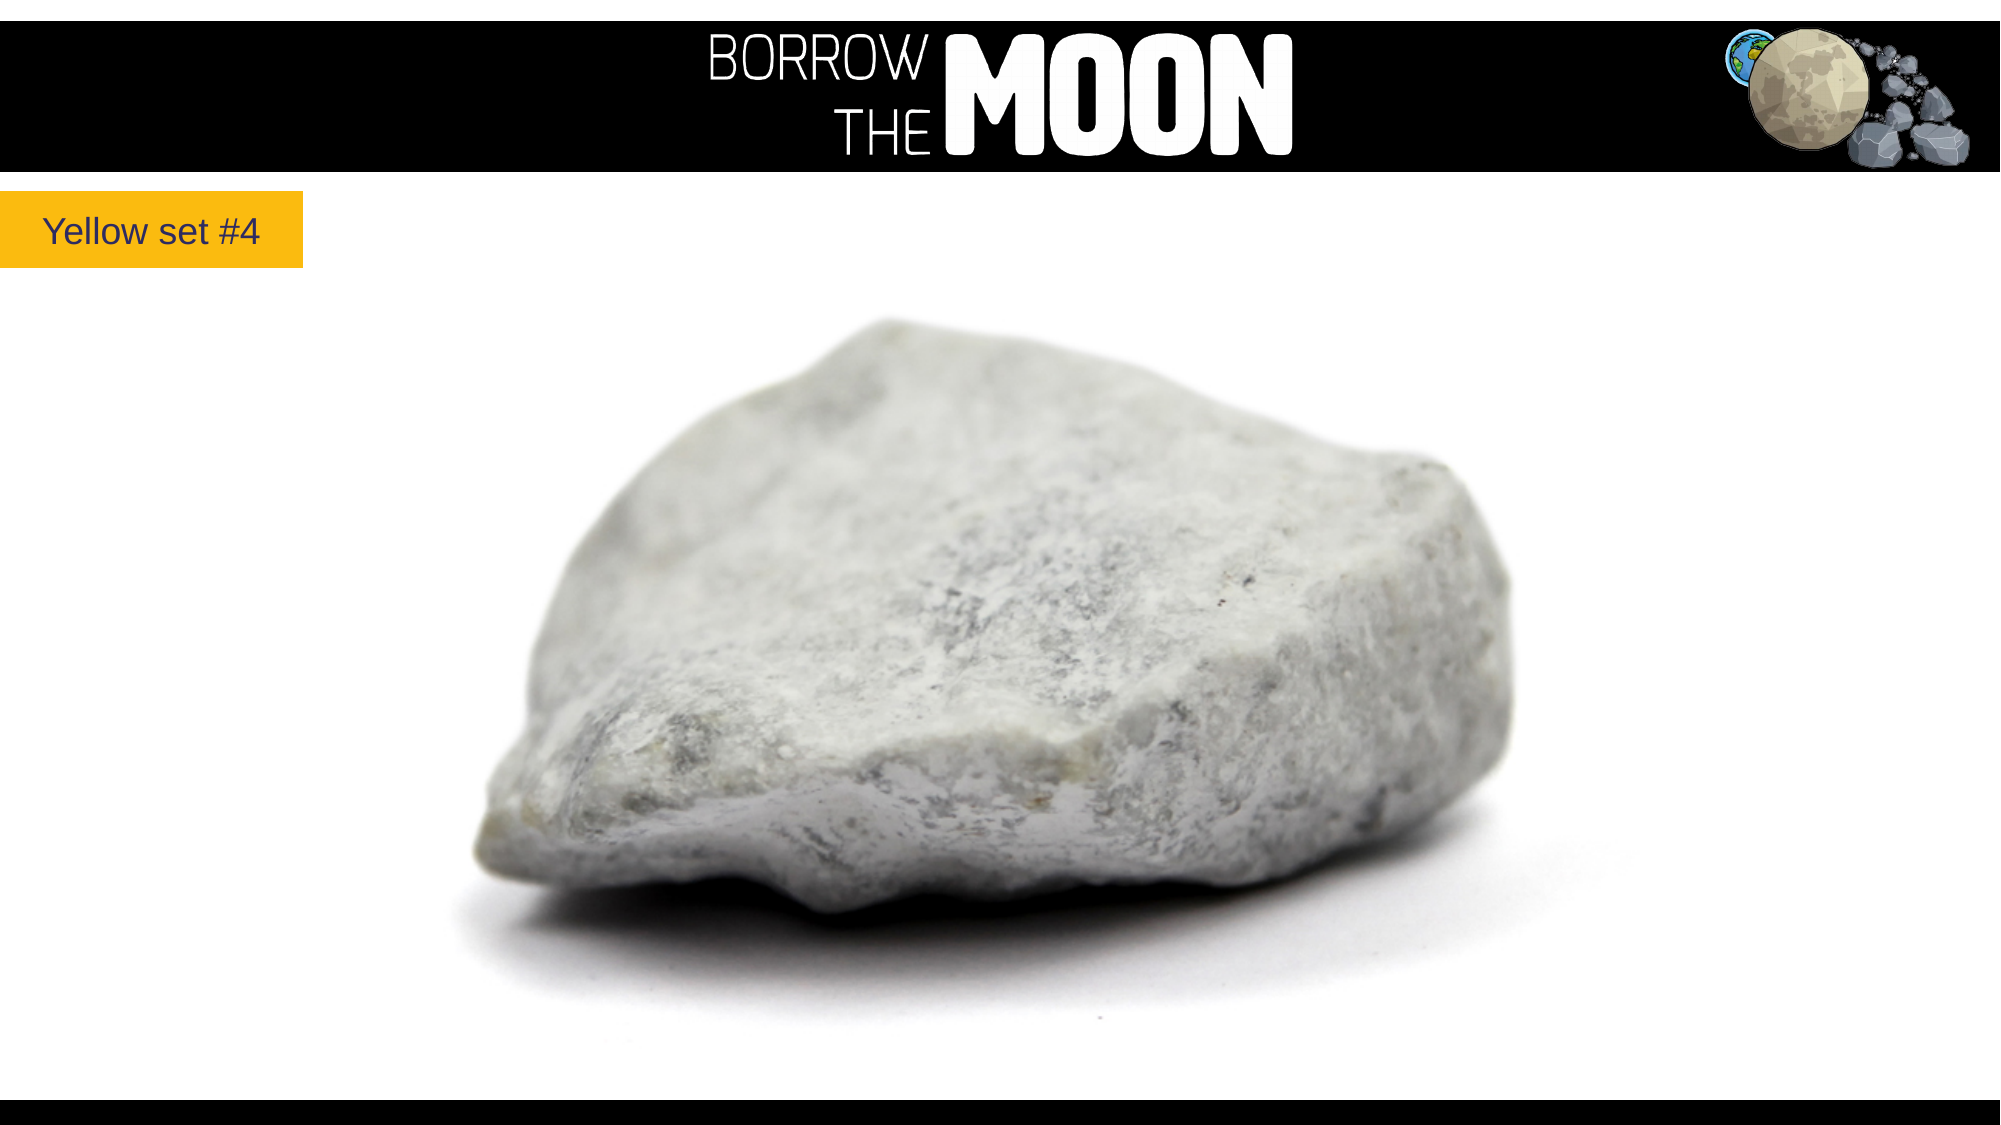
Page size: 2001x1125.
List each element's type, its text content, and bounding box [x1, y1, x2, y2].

text_box Yellow set #4 [0, 191, 303, 268]
picture [345, 196, 1655, 1069]
